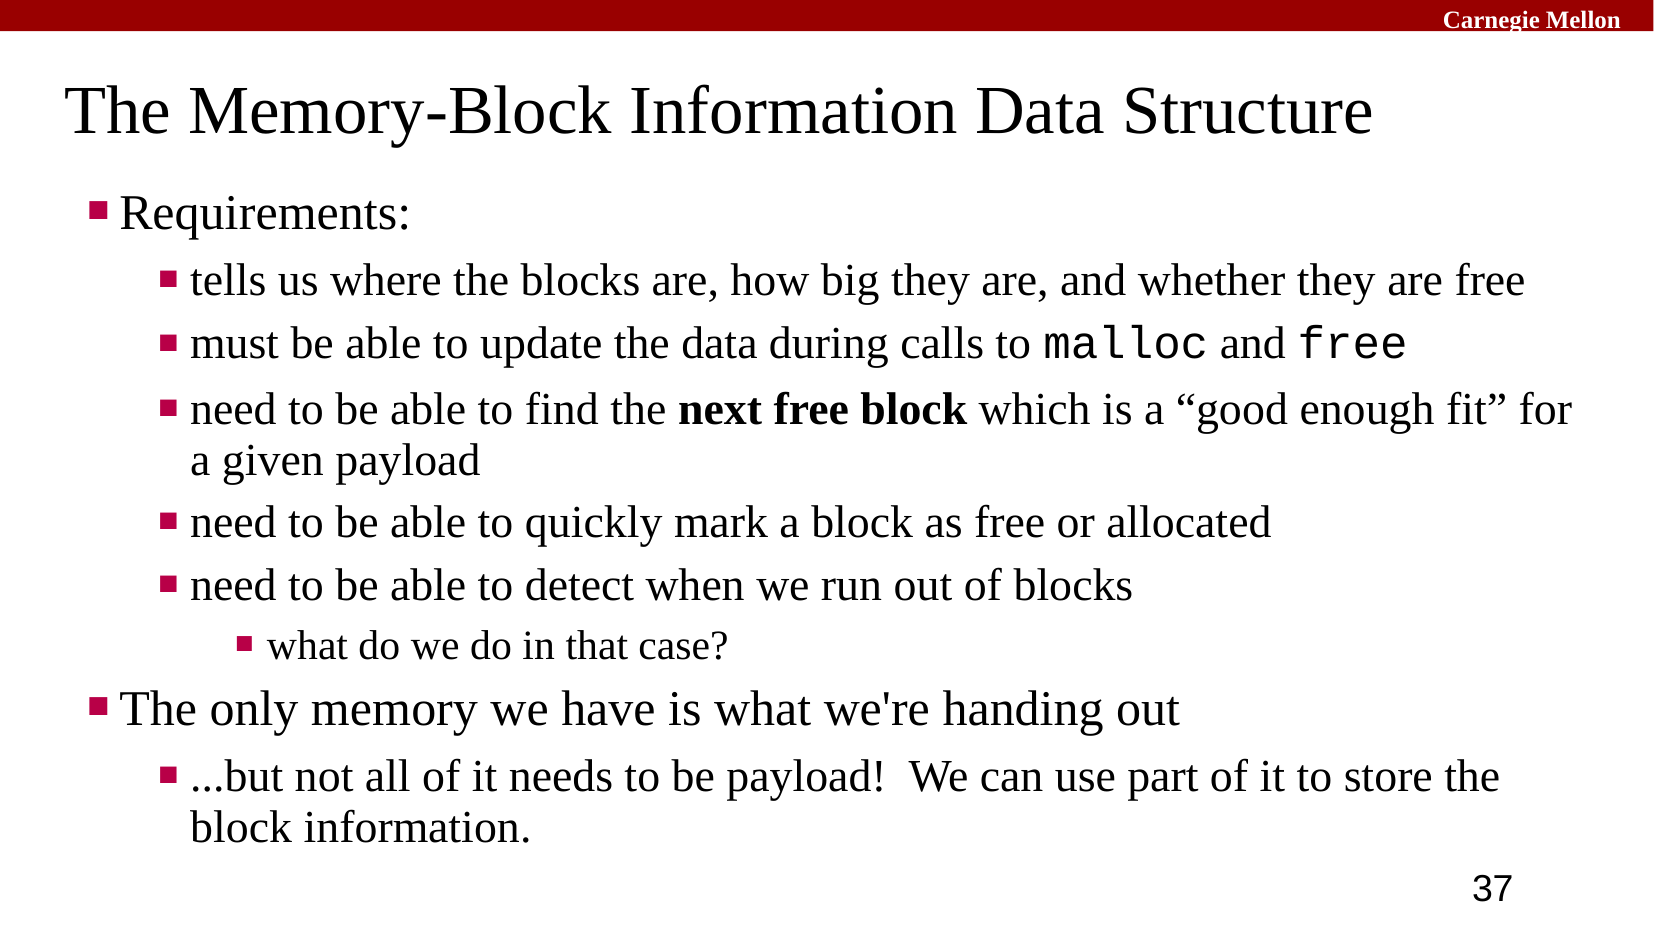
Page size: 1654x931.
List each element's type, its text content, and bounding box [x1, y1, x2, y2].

list Requirements: tells us where the blocks are, how big they are, and whether they are free must be able to update the data during calls to malloc and free need to be able to find the next free block which is a “good enough fit” for a given payload need to be able to quickly mark a block as free or allocated need to be able to detect when we run out of blocks what do we do in that case? The only memory we have is what we're handing out ...but not all of it needs to be payload! We can use part of it to store the block information. [71, 184, 1576, 859]
title The Memory-Block Information Data Structure [64, 58, 1576, 163]
